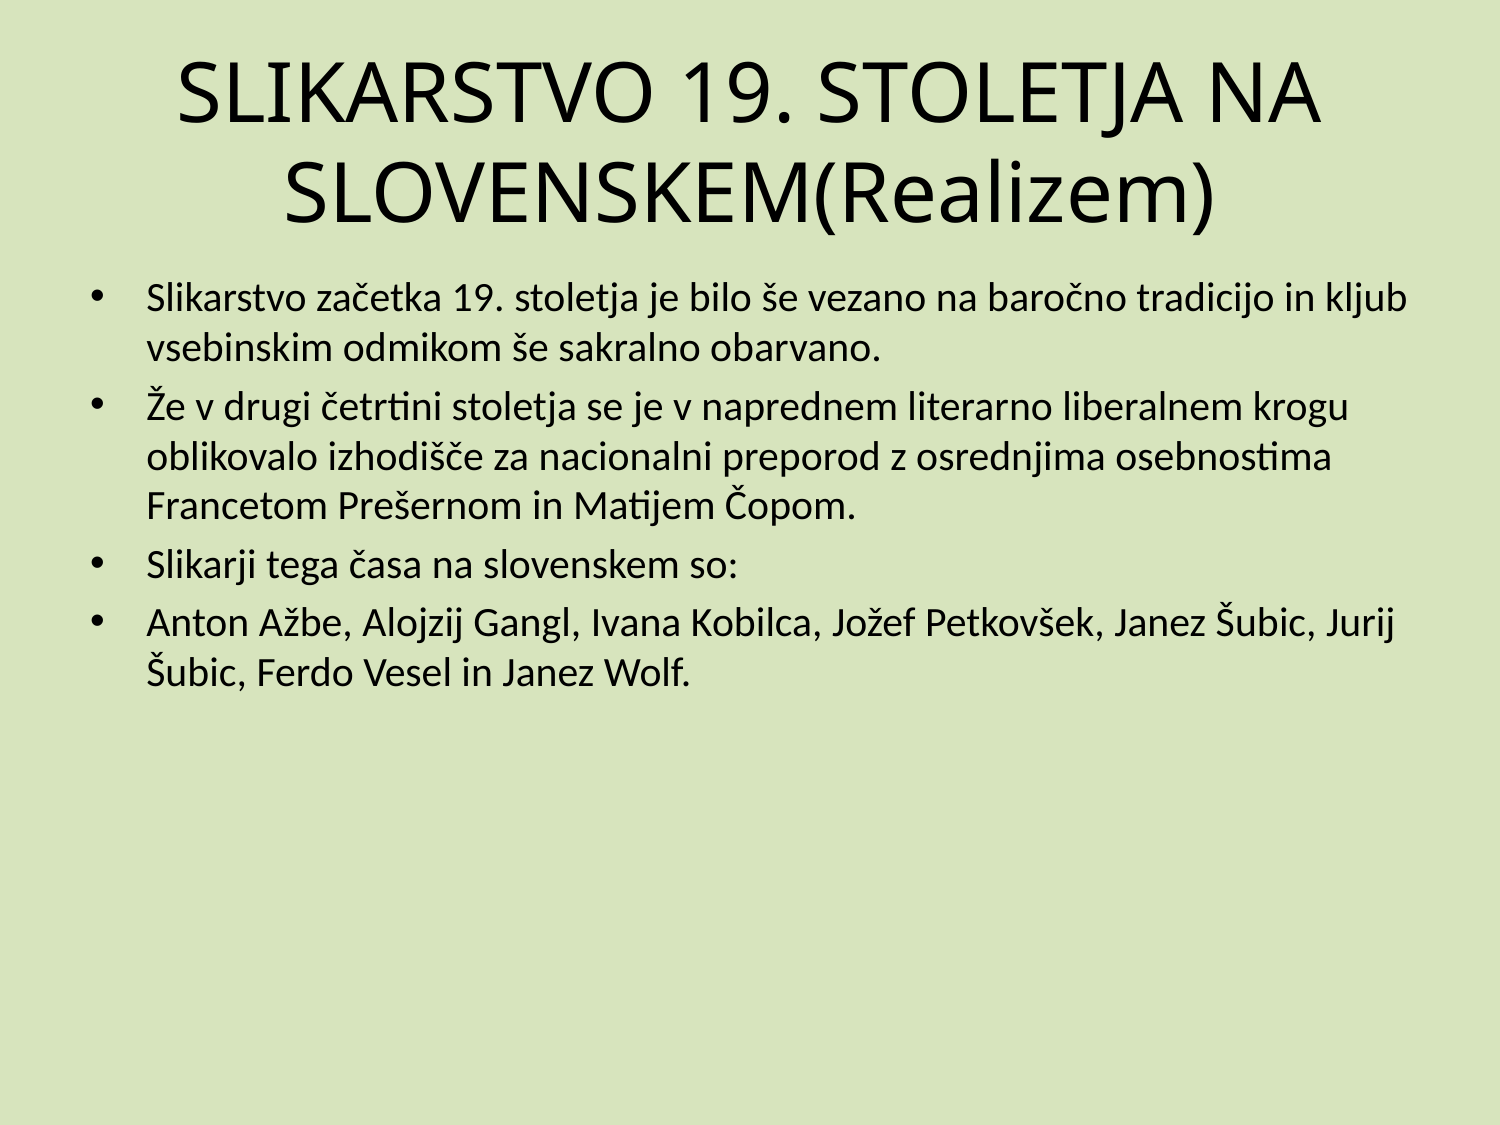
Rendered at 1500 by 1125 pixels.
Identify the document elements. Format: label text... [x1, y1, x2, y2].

title SLIKARSTVO 19. STOLETJA NA SLOVENSKEM(Realizem) [75, 45, 1425, 233]
list Slikarstvo začetka 19. stoletja je bilo še vezano na baročno tradicijo in kljub vsebinskim odmikom še sakralno obarvano. Že v drugi četrtini stoletja se je v naprednem literarno liberalnem krogu oblikovalo izhodišče za nacionalni preporod z osrednjima osebnostima Francetom Prešernom in Matijem Čopom. Slikarji tega časa na slovenskem so: Anton Ažbe, Alojzij Gangl, Ivana Kobilca, Jožef Petkovšek, Janez Šubic, Jurij Šubic, Ferdo Vesel in Janez Wolf. [75, 262, 1425, 1005]
